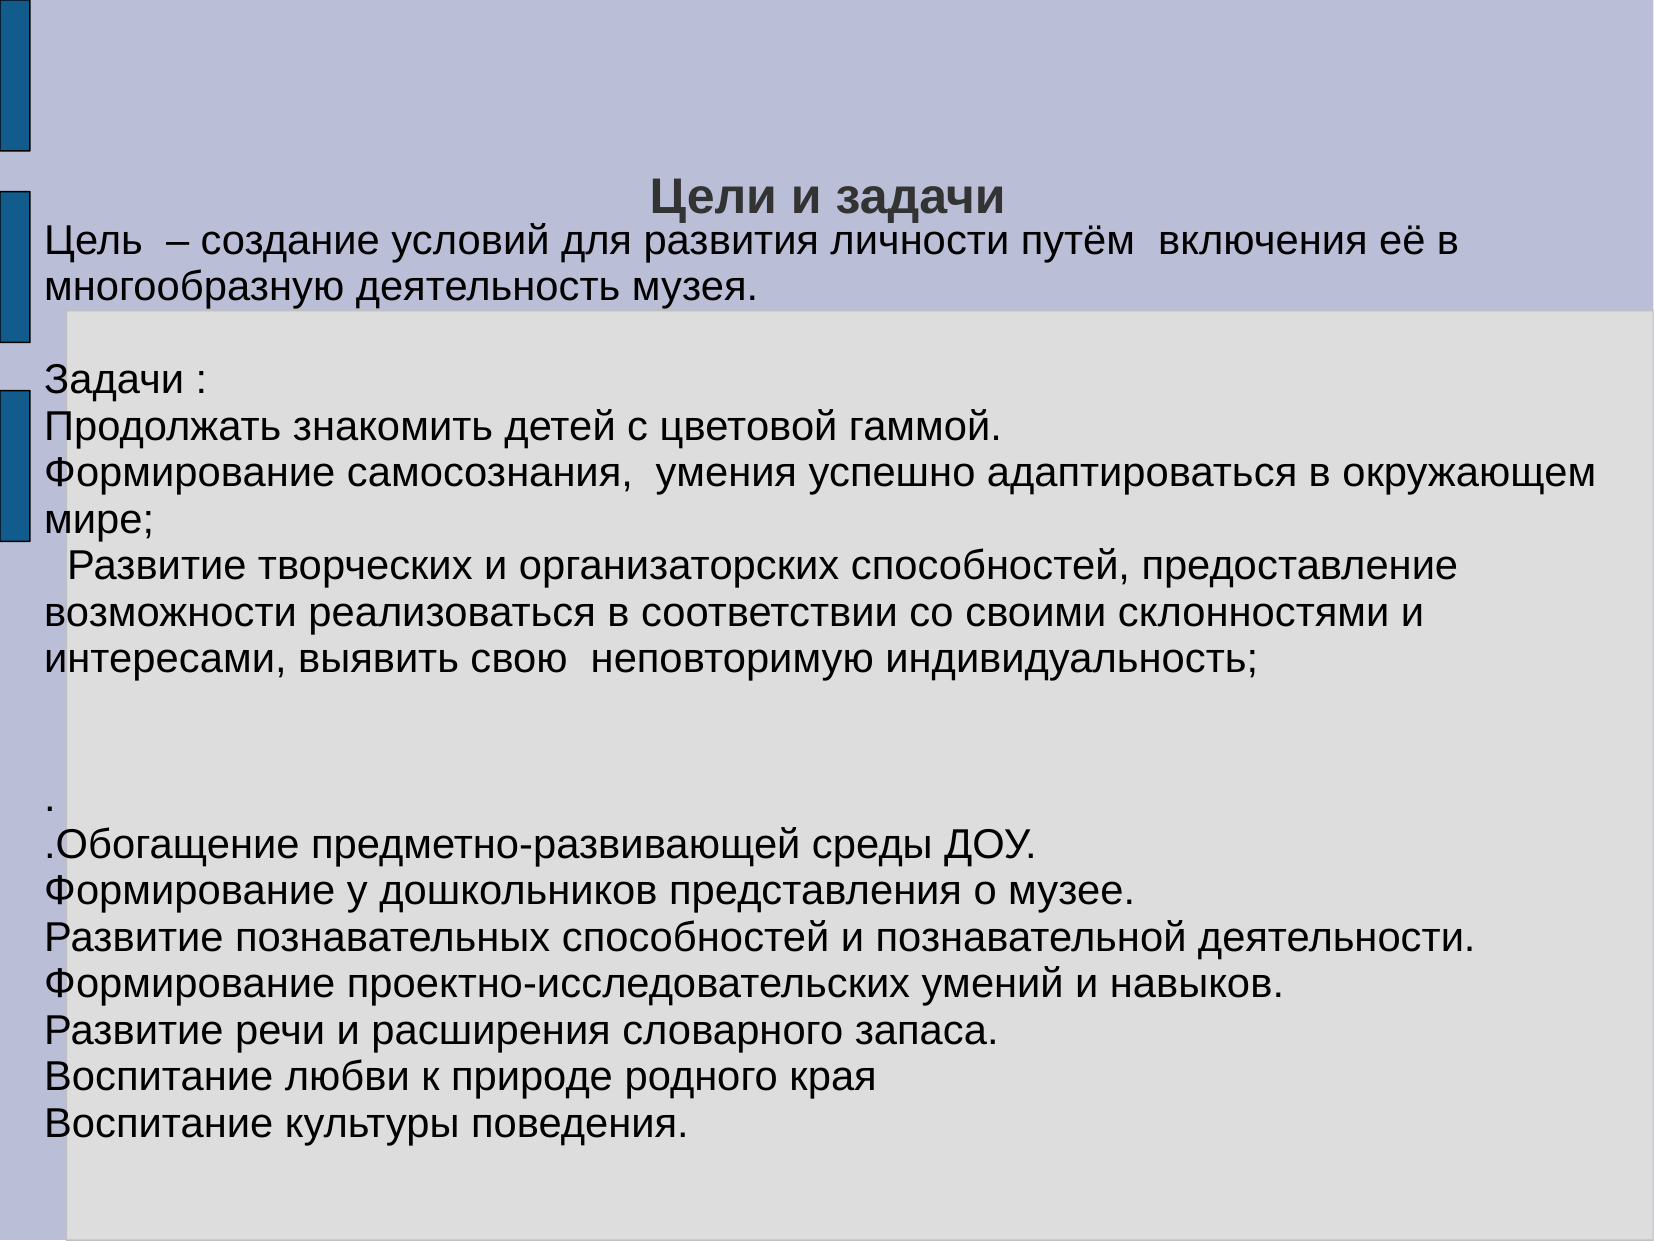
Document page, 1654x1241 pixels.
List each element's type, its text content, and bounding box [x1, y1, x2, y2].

title Цели и задачи [121, 91, 1534, 206]
text_box Цель – создание условий для развития личности путём включения её в многообразную деятельность музея. Задачи : Продолжать знакомить детей с цветовой гаммой. Формирование самосознания, умения успешно адаптироваться в окружающем мире; Развитие творческих и организаторских способностей, предоставление возможности реализоваться в соответствии со своими склонностями и интересами, выявить свою неповторимую индивидуальность; . .Обогащение предметно-развивающей среды ДОУ. Формирование у дошкольников представления о музее. Развитие познавательных способностей и познавательной деятельности. Формирование проектно-исследовательских умений и навыков. Развитие речи и расширения словарного запаса. Воспитание любви к природе родного края Воспитание культуры поведения. [29, 206, 1624, 1241]
